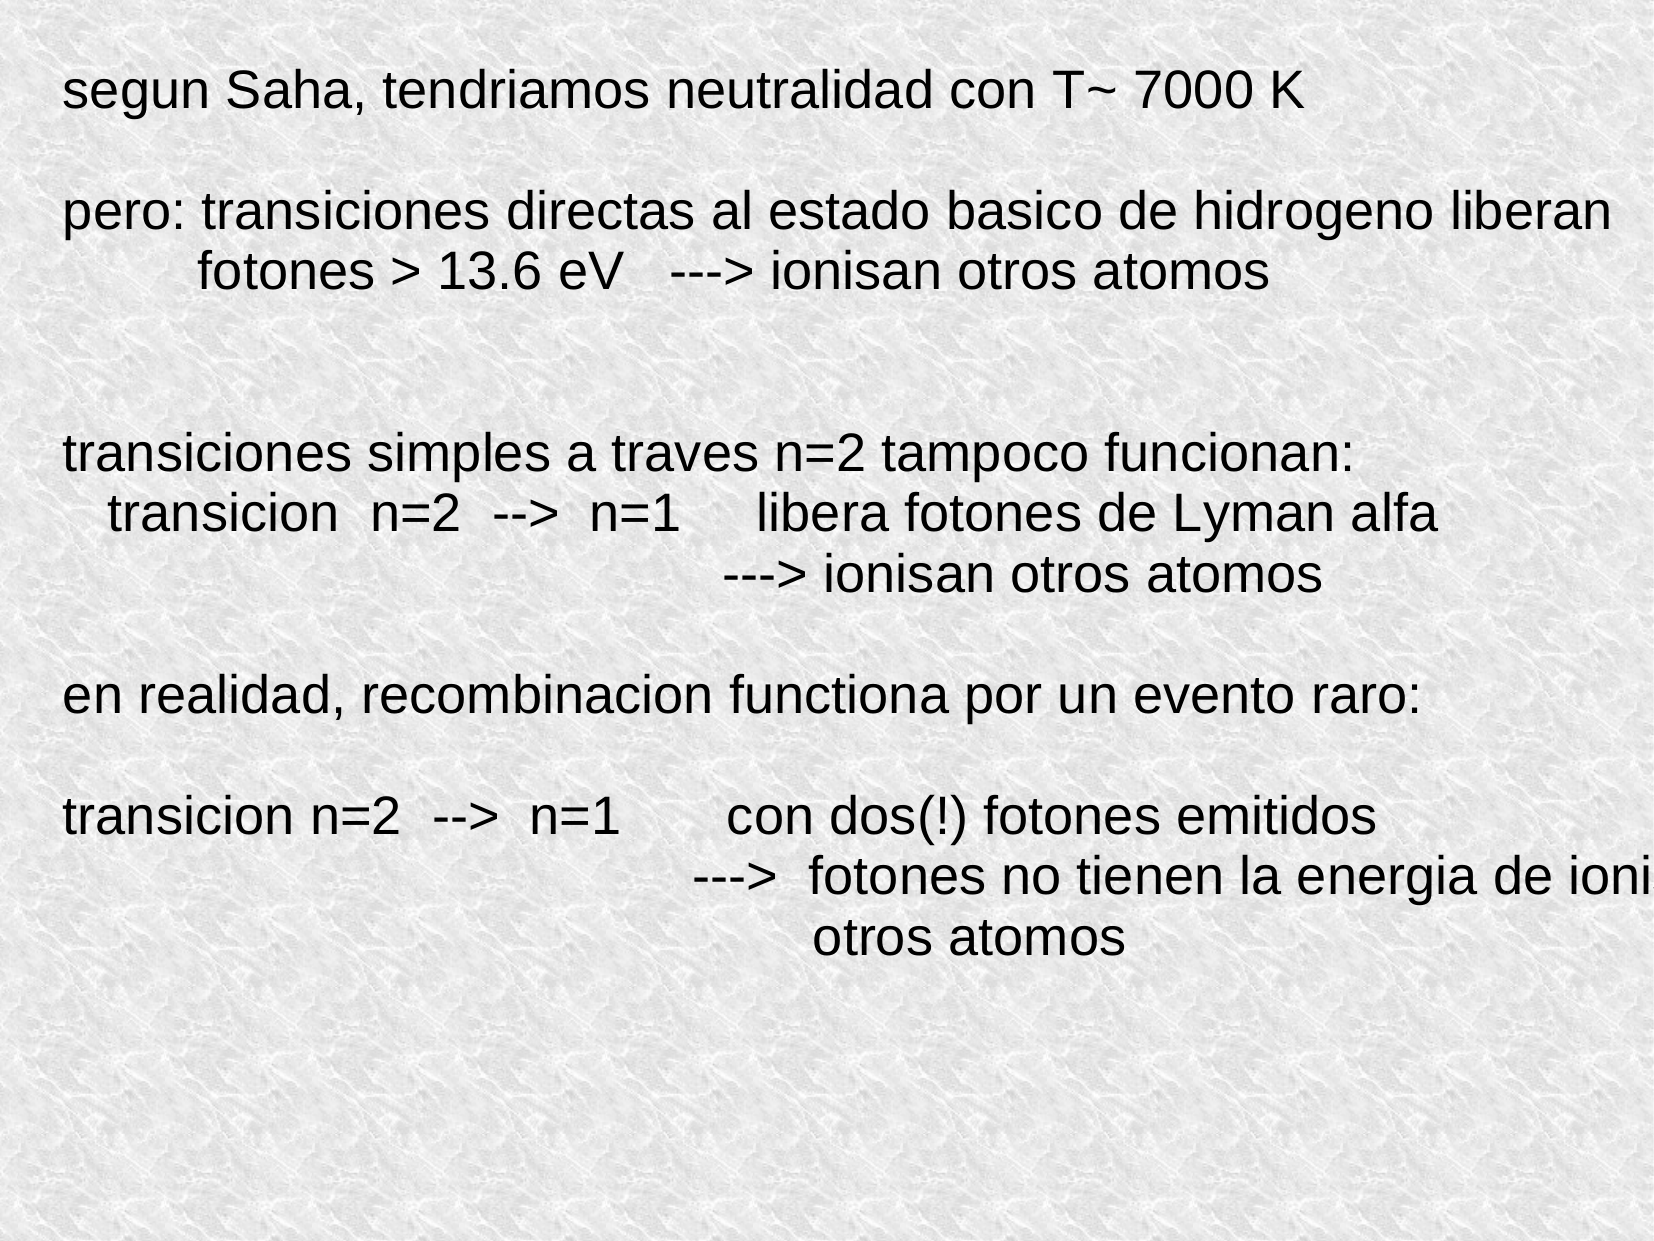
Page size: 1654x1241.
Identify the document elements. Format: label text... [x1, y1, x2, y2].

text_box segun Saha, tendriamos neutralidad con T~ 7000 K pero: transiciones directas al estado basico de hidrogeno liberan fotones > 13.6 eV ---> ionisan otros atomos transiciones simples a traves n=2 tampoco funcionan: transicion n=2 --> n=1 libera fotones de Lyman alfa ---> ionisan otros atomos en realidad, recombinacion functiona por un evento raro: transicion n=2 --> n=1 con dos(!) fotones emitidos ---> fotones no tienen la energia de ionisar otros atomos [48, 51, 1582, 1049]
picture [0, 0, 1654, 1241]
